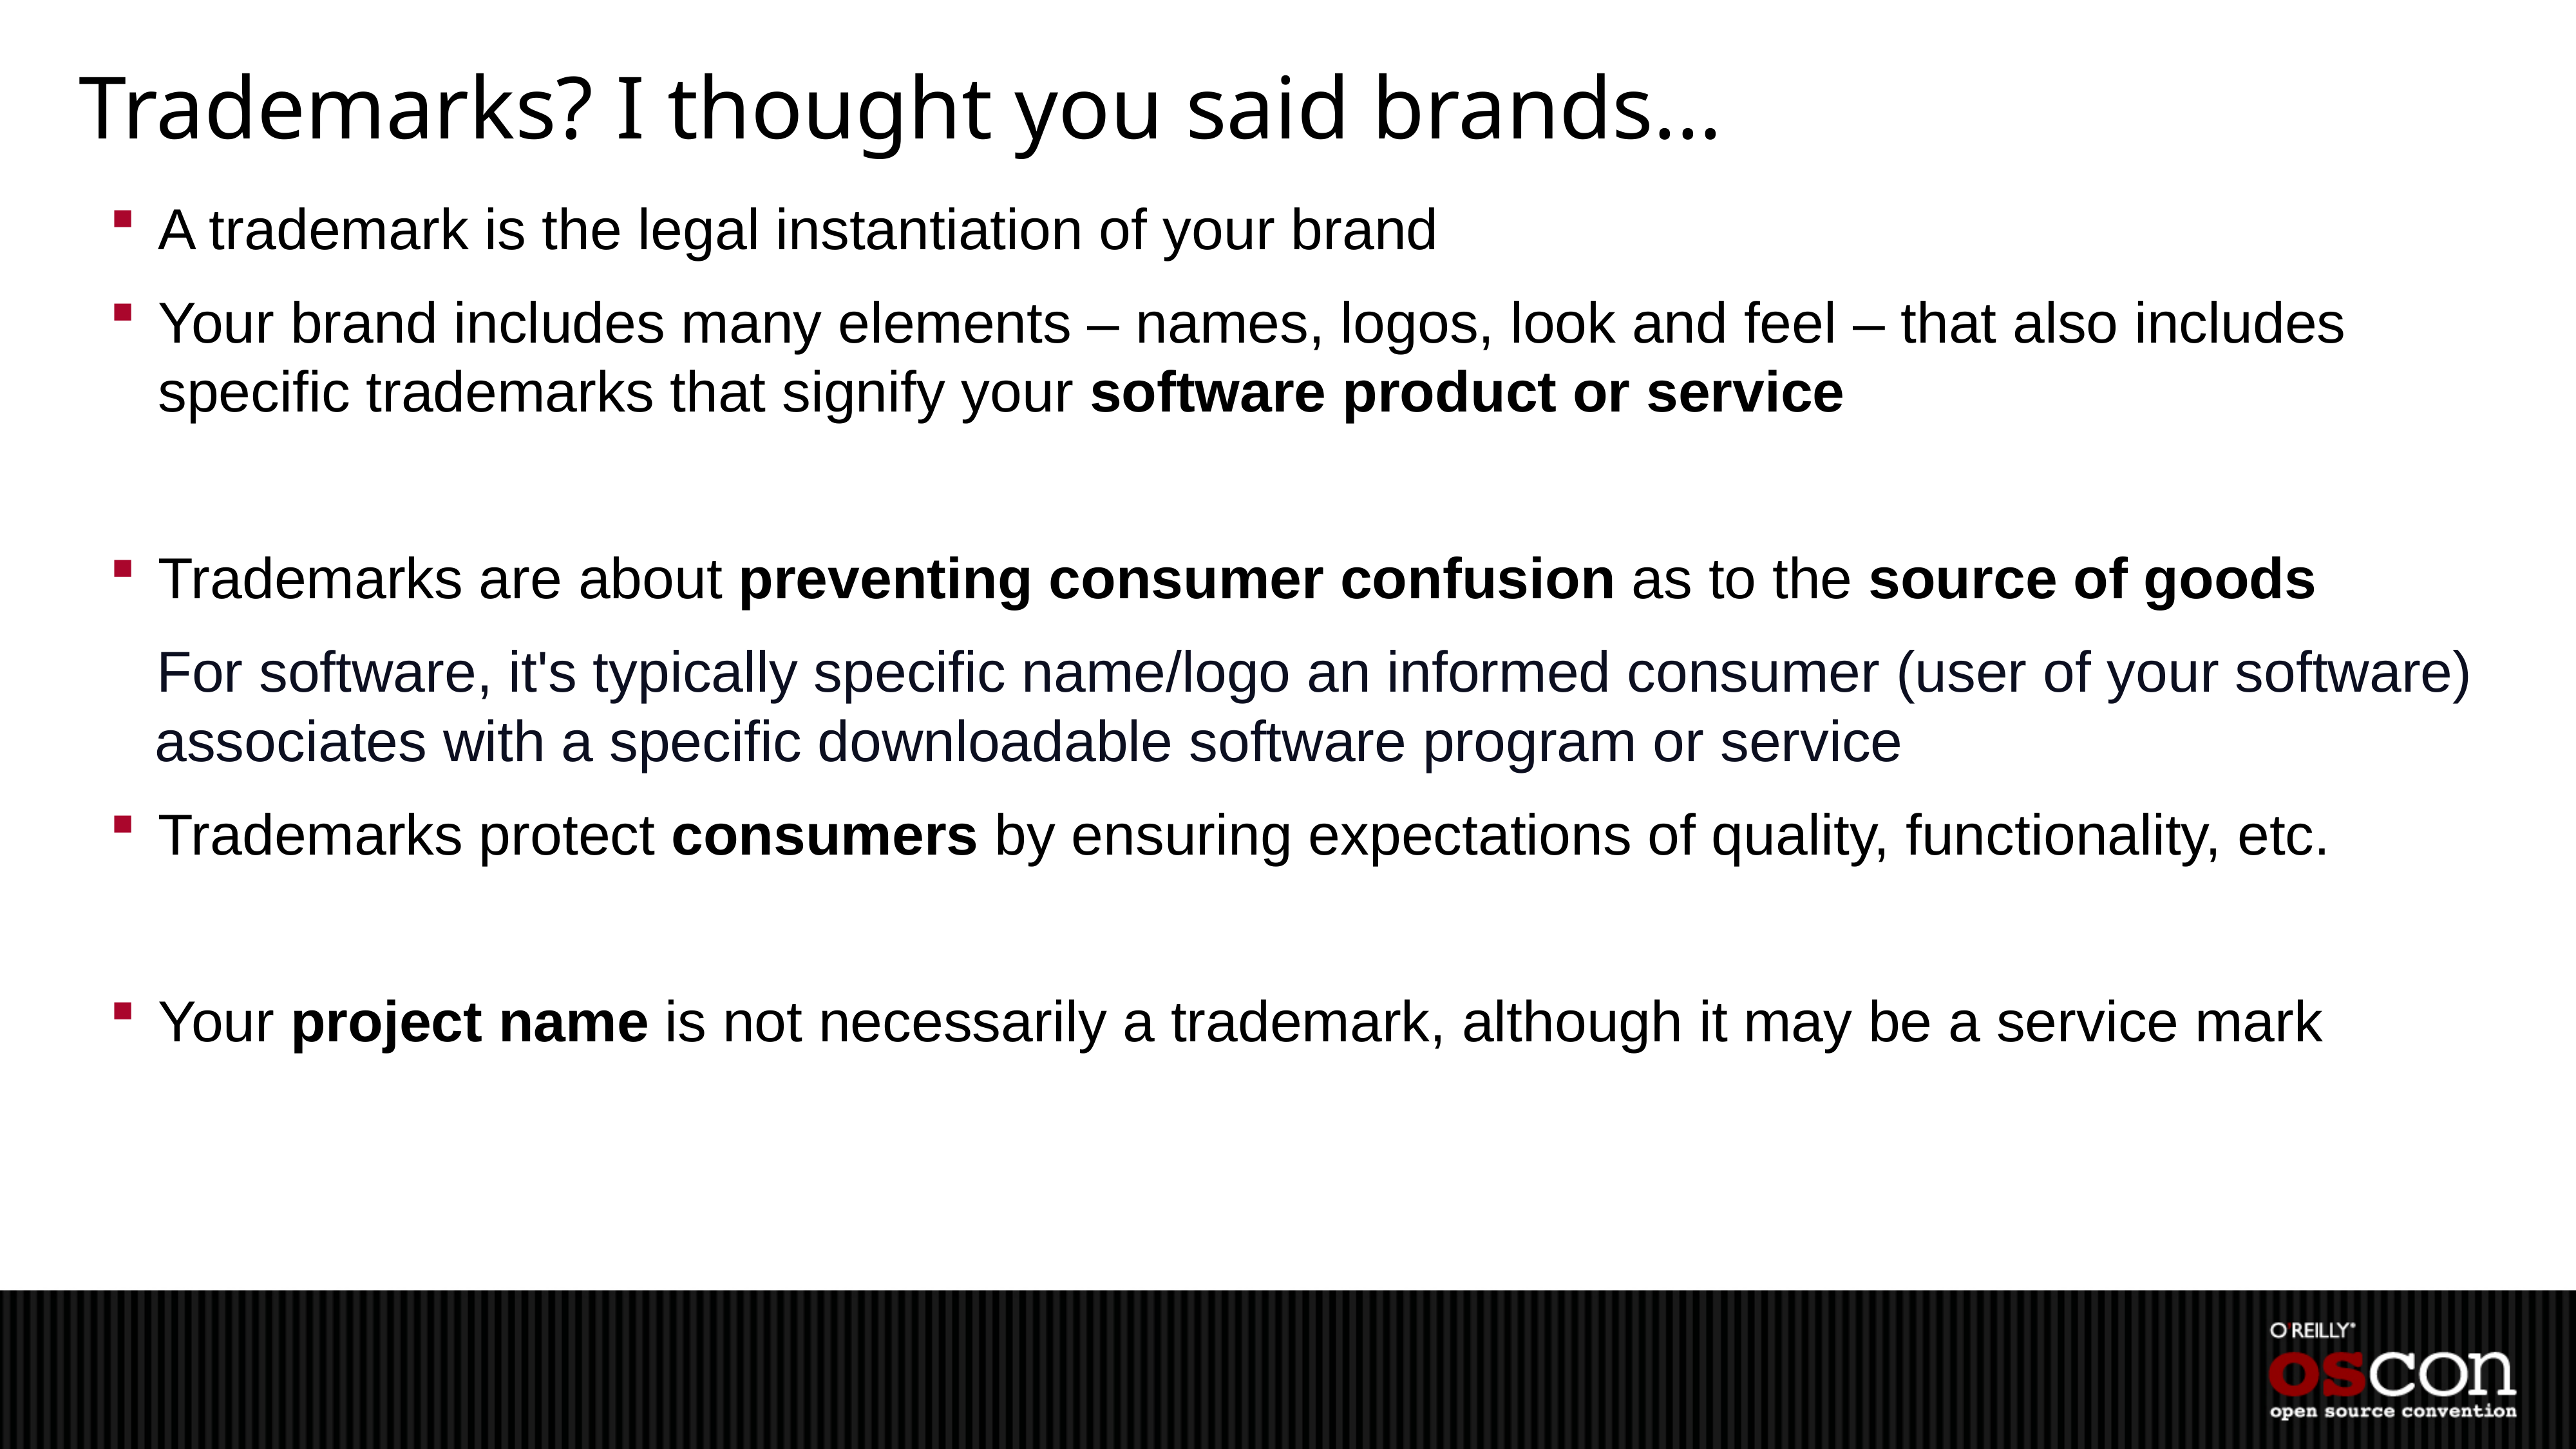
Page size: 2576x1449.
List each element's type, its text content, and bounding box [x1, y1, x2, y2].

picture [0, 0, 2576, 1449]
list A trademark is the legal instantiation of your brand Your brand includes many elements – names, logos, look and feel – that also includes specific trademarks that signify your software product or service Trademarks are about preventing consumer confusion as to the source of goods For software, it's typically specific name/logo an informed consumer (user of your software) associates with a specific downloadable software program or service Trademarks protect consumers by ensuring expectations of quality, functionality, etc. Your project name is not necessarily a trademark, although it may be a service mark [76, 191, 2505, 1449]
title Trademarks? I thought you said brands... [73, 17, 2503, 192]
